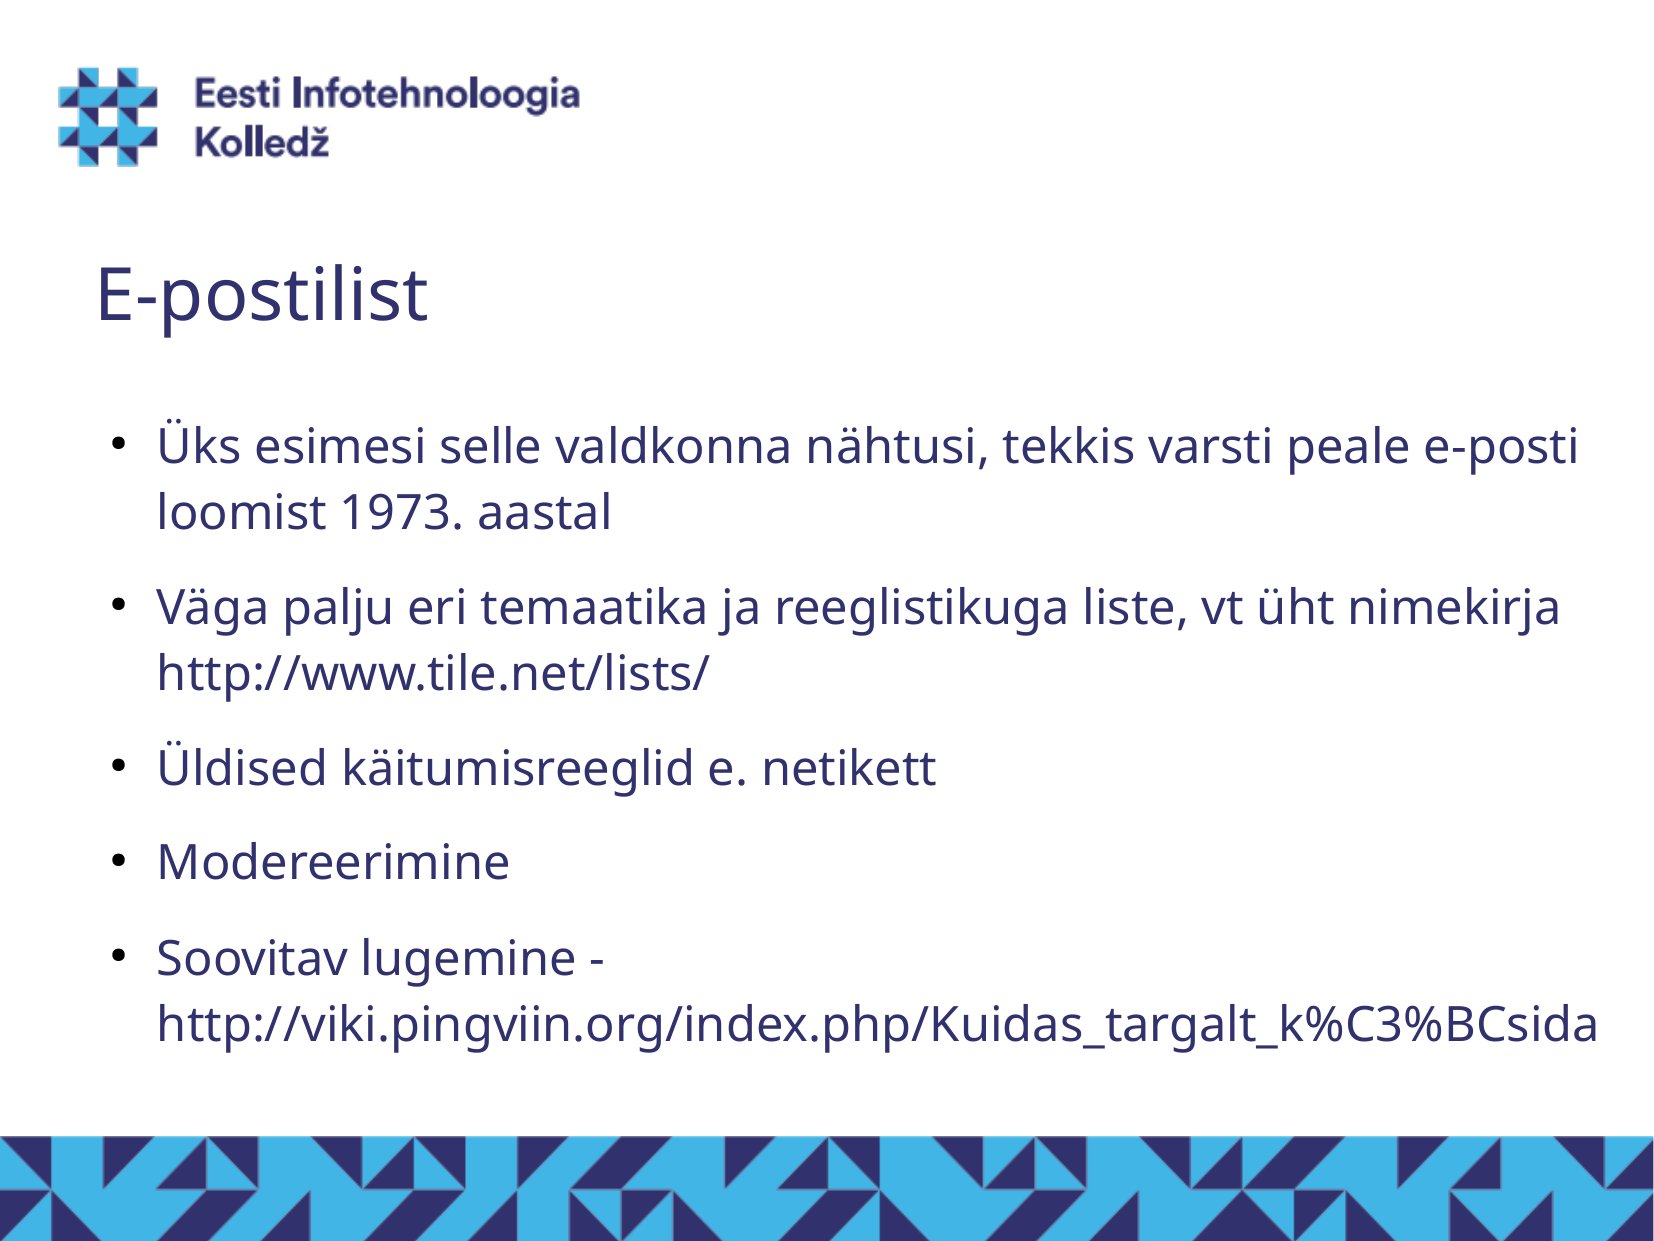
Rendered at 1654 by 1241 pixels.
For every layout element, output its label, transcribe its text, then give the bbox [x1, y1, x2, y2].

title E-postilist [94, 188, 1607, 396]
list Üks esimesi selle valdkonna nähtusi, tekkis varsti peale e-posti loomist 1973. aastal Väga palju eri temaatika ja reeglistikuga liste, vt üht nimekirja http://www.tile.net/lists/ Üldised käitumisreeglid e. netikett Modereerimine Soovitav lugemine - http://viki.pingviin.org/index.php/Kuidas_targalt_k%C3%BCsida [94, 411, 1607, 1111]
